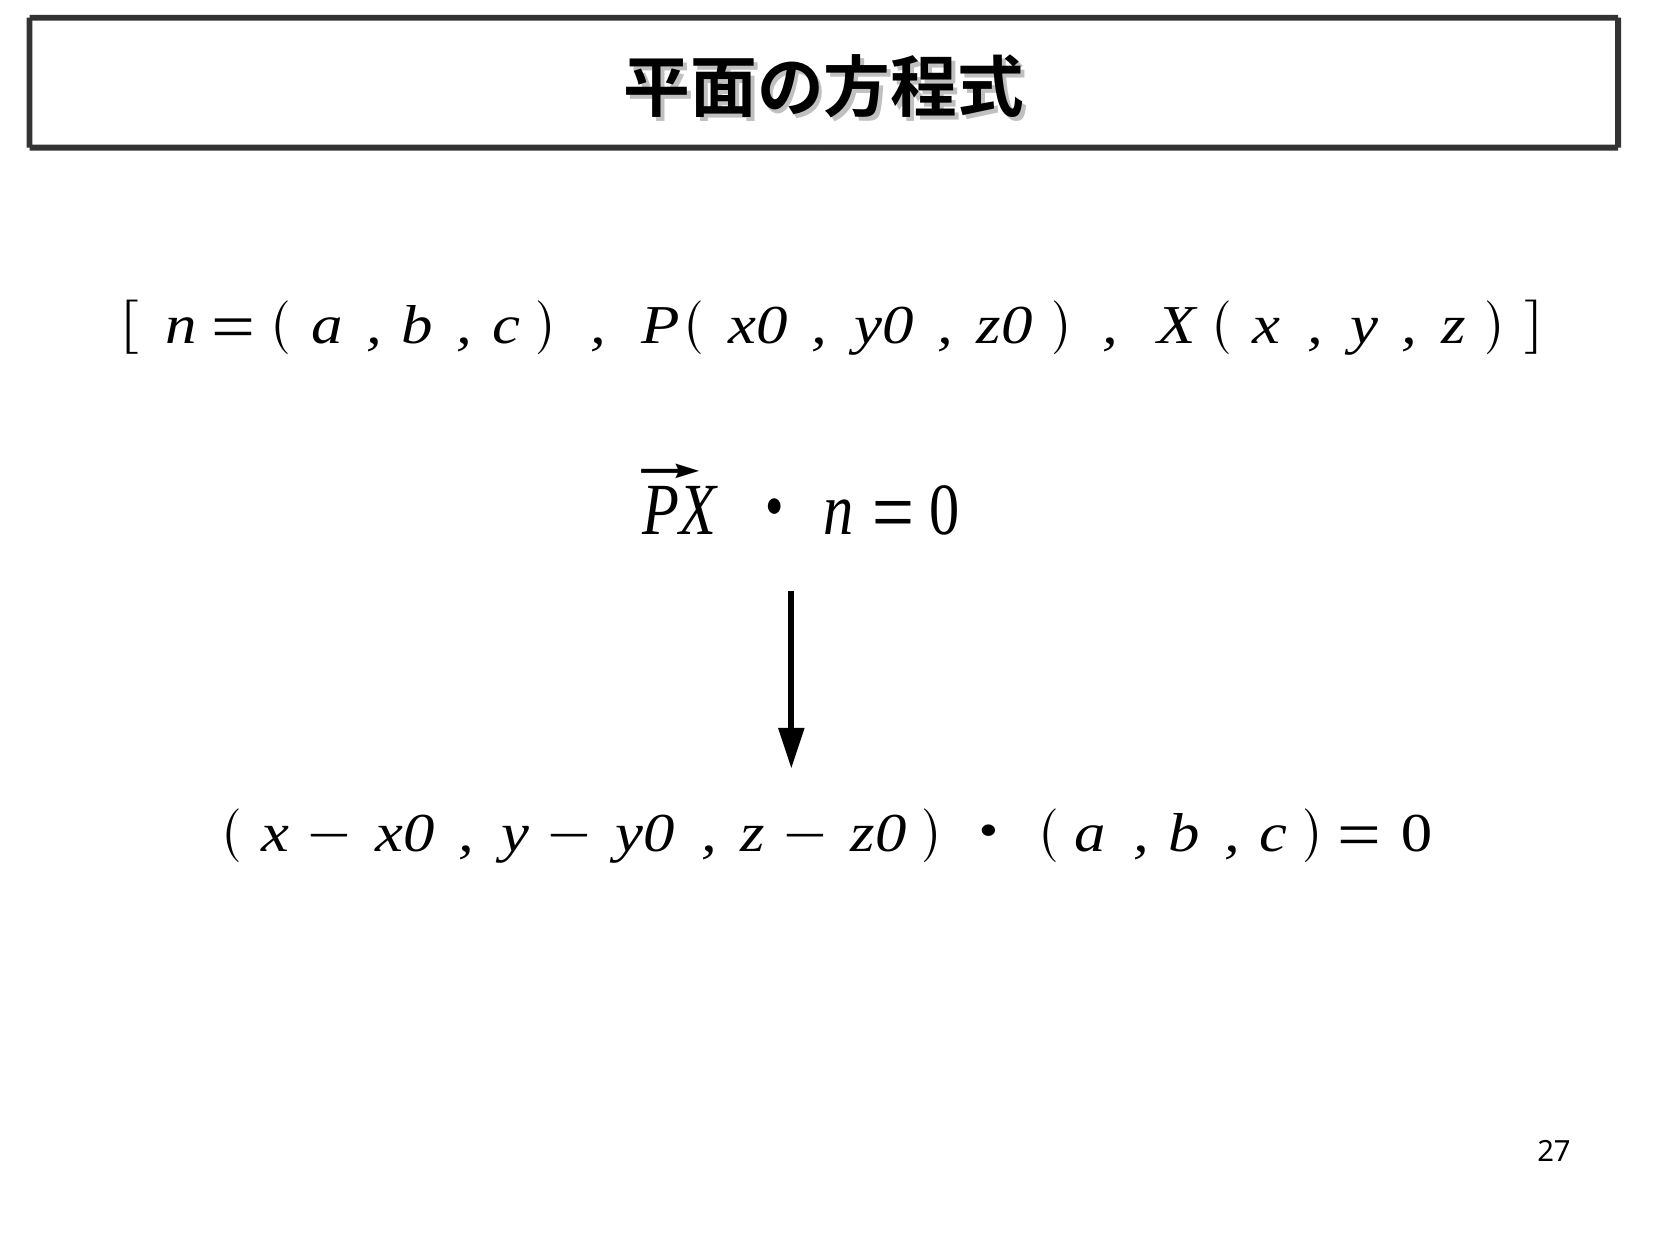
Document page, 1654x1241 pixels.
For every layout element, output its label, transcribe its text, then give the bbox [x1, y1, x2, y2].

text_box 平面の方程式 [29, 17, 1619, 148]
chart [206, 803, 1446, 866]
chart [106, 295, 1558, 358]
chart [620, 460, 975, 554]
